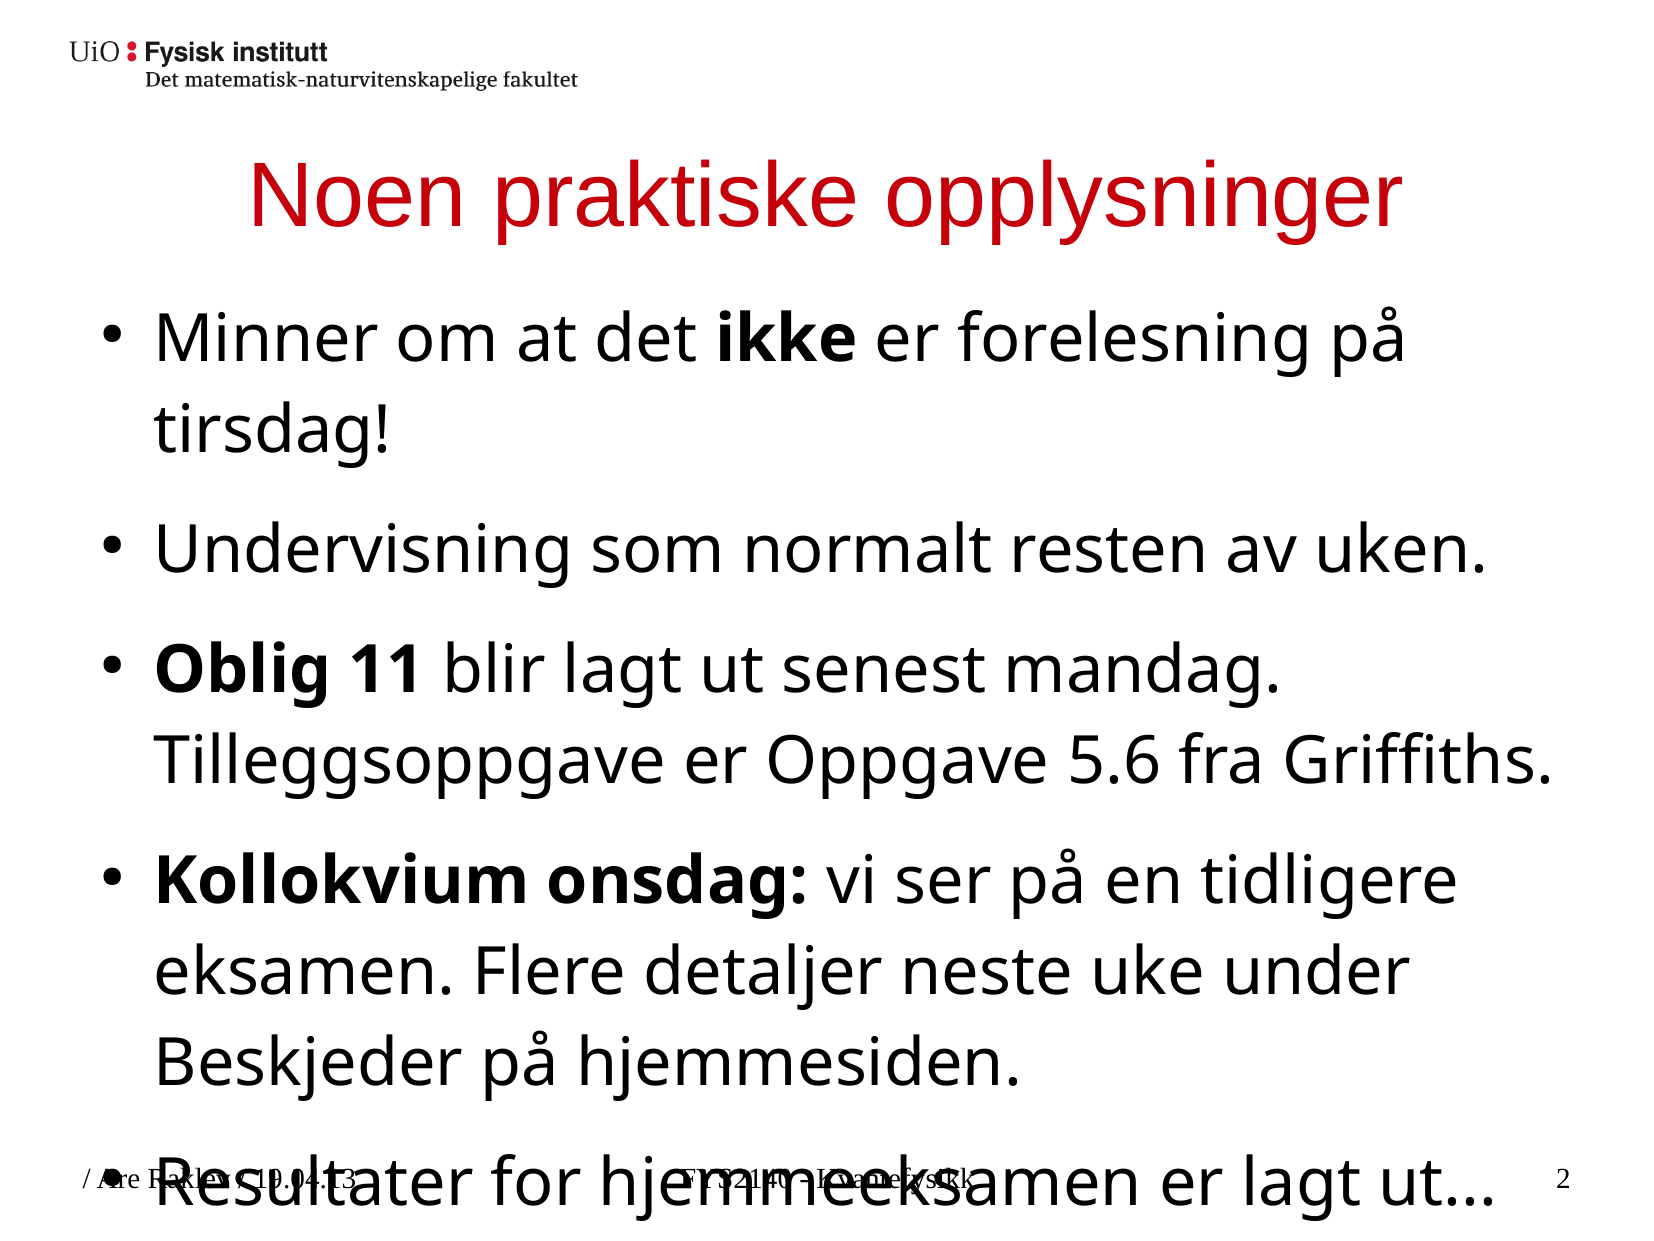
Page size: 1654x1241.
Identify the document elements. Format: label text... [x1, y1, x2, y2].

picture [68, 37, 581, 93]
list Minner om at det ikke er forelesning på tirsdag! Undervisning som normalt resten av uken. Oblig 11 blir lagt ut senest mandag. Tilleggsoppgave er Oppgave 5.6 fra Griffiths. Kollokvium onsdag: vi ser på en tidligere eksamen. Flere detaljer neste uke under Beskjeder på hjemmesiden. Resultater for hjemmeeksamen er lagt ut... [82, 290, 1613, 1094]
title Noen praktiske opplysninger [82, 90, 1571, 290]
